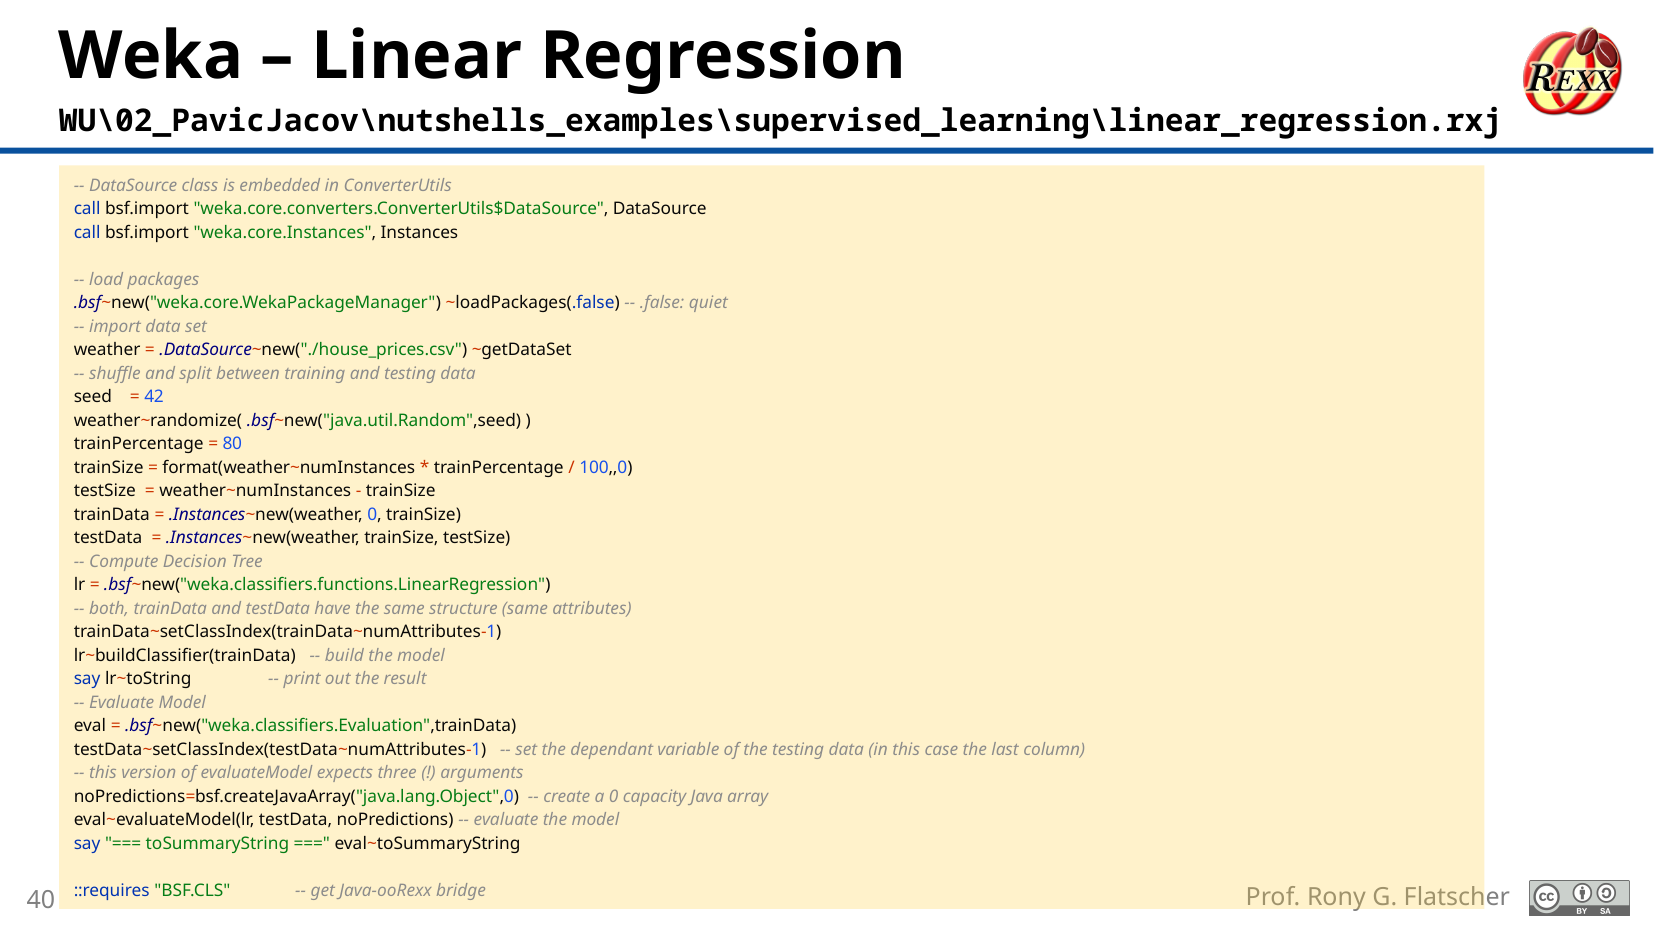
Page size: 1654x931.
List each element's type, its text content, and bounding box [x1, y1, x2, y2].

text_box -- DataSource class is embedded in ConverterUtils call bsf.import "weka.core.converters.ConverterUtils$DataSource", DataSource call bsf.import "weka.core.Instances", Instances -- load packages .bsf~new("weka.core.WekaPackageManager") ~loadPackages(.false) -- .false: quiet -- import data set weather = .DataSource~new("./house_prices.csv") ~getDataSet -- shuffle and split between training and testing data seed = 42 weather~randomize( .bsf~new("java.util.Random",seed) ) trainPercentage = 80 trainSize = format(weather~numInstances * trainPercentage / 100,,0) testSize = weather~numInstances - trainSize trainData = .Instances~new(weather, 0, trainSize) testData = .Instances~new(weather, trainSize, testSize) -- Compute Decision Tree lr = .bsf~new("weka.classifiers.functions.LinearRegression") -- both, trainData and testData have the same structure (same attributes) trainData~setClassIndex(trainData~numAttributes-1) lr~buildClassifier(trainData) -- build the model say lr~toString -- print out the result -- Evaluate Model eval = .bsf~new("weka.classifiers.Evaluation",trainData) testData~setClassIndex(testData~numAttributes-1) -- set the dependant variable of the testing data (in this case the last column) -- this version of evaluateModel expects three (!) arguments noPredictions=bsf.createJavaArray("java.lang.Object",0) -- create a 0 capacity Java array eval~evaluateModel(lr, testData, noPredictions) -- evaluate the model say "=== toSummaryString ===" eval~toSummaryString ::requires "BSF.CLS" -- get Java-ooRexx bridge [59, 165, 1485, 878]
title Weka – Linear Regression WU\02_PavicJacov\nutshells_examples\supervised_learning\linear_regression.rxj [0, 0, 1625, 148]
